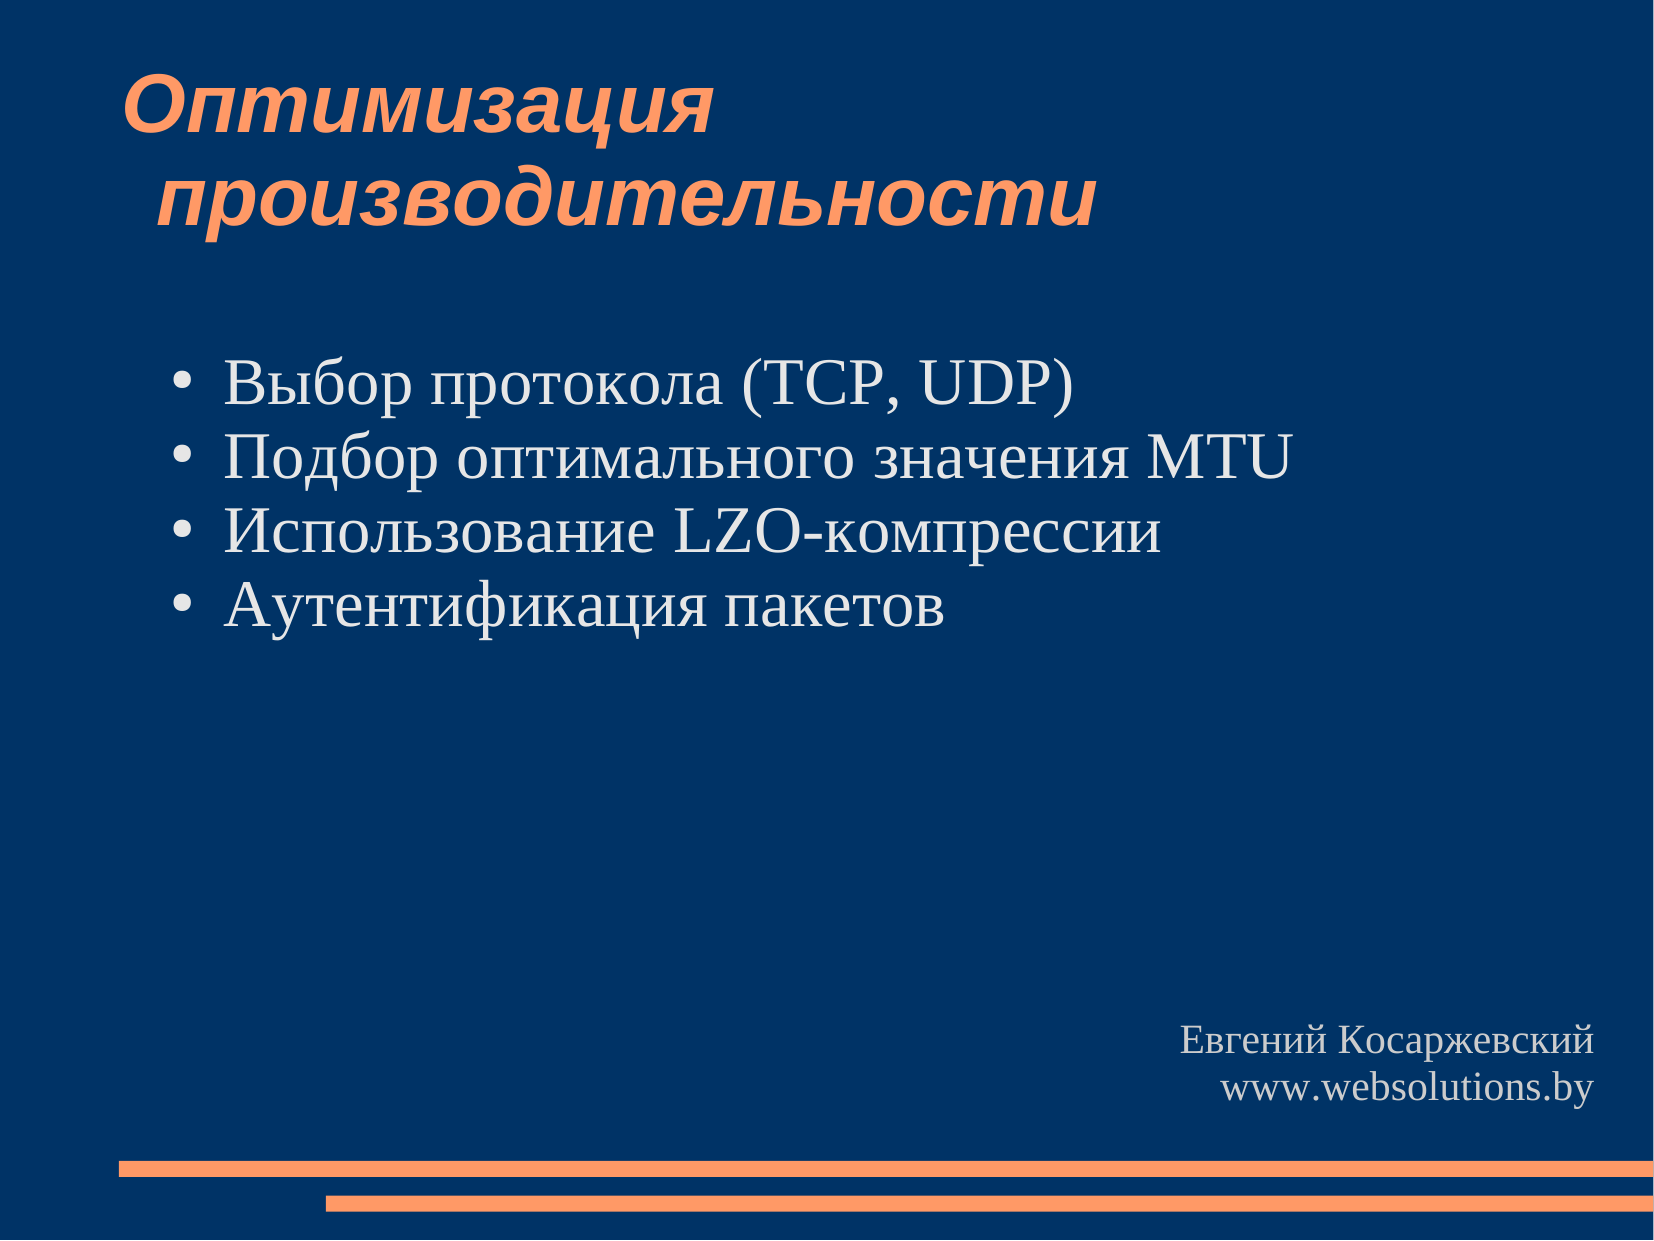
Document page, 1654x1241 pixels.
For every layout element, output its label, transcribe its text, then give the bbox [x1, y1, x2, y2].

text_box Евгений Косаржевский www.websolutions.by [1003, 974, 1595, 1152]
list Выбор протокола (TCP, UDP) Подбор оптимального значения MTU Использование LZO-компрессии Аутентификация пакетов [152, 344, 1534, 709]
title Оптимизация производительности [121, 46, 1534, 254]
